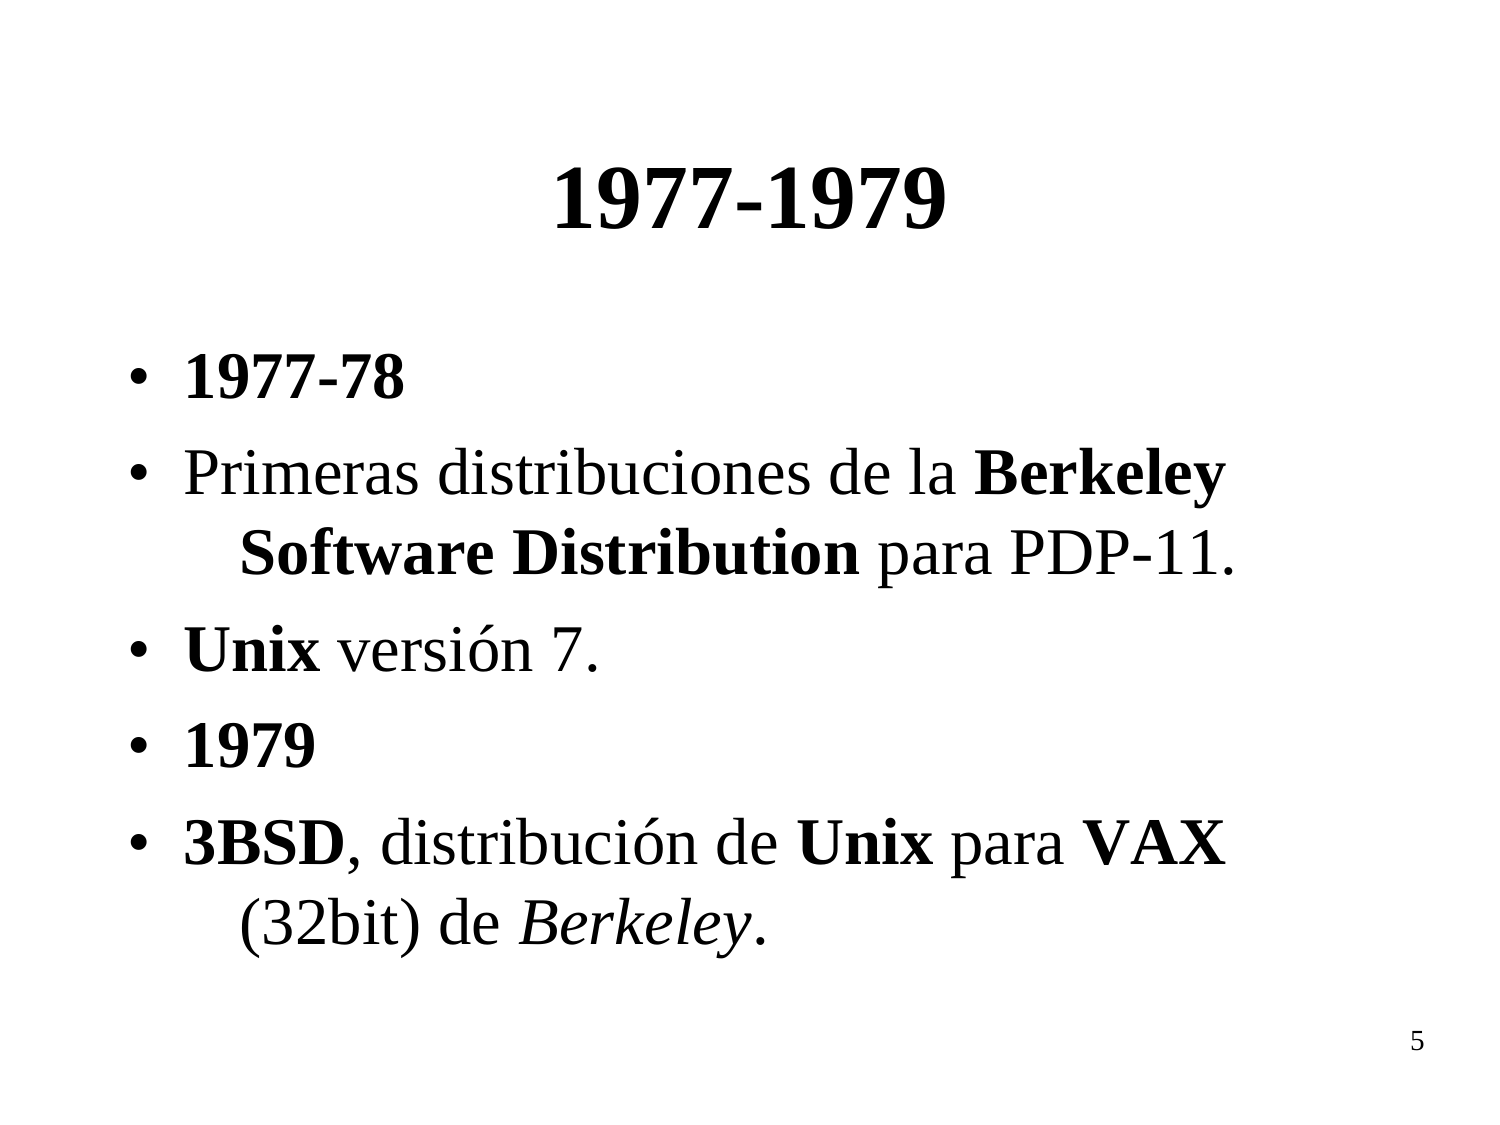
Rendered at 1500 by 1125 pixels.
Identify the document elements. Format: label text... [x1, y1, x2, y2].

list 1977-78 Primeras distribuciones de la Berkeley Software Distribution para PDP-11. Unix versión 7. 1979 3BSD, distribución de Unix para VAX (32bit) de Berkeley. [112, 324, 1388, 1000]
title 1977-1979 [112, 99, 1388, 288]
